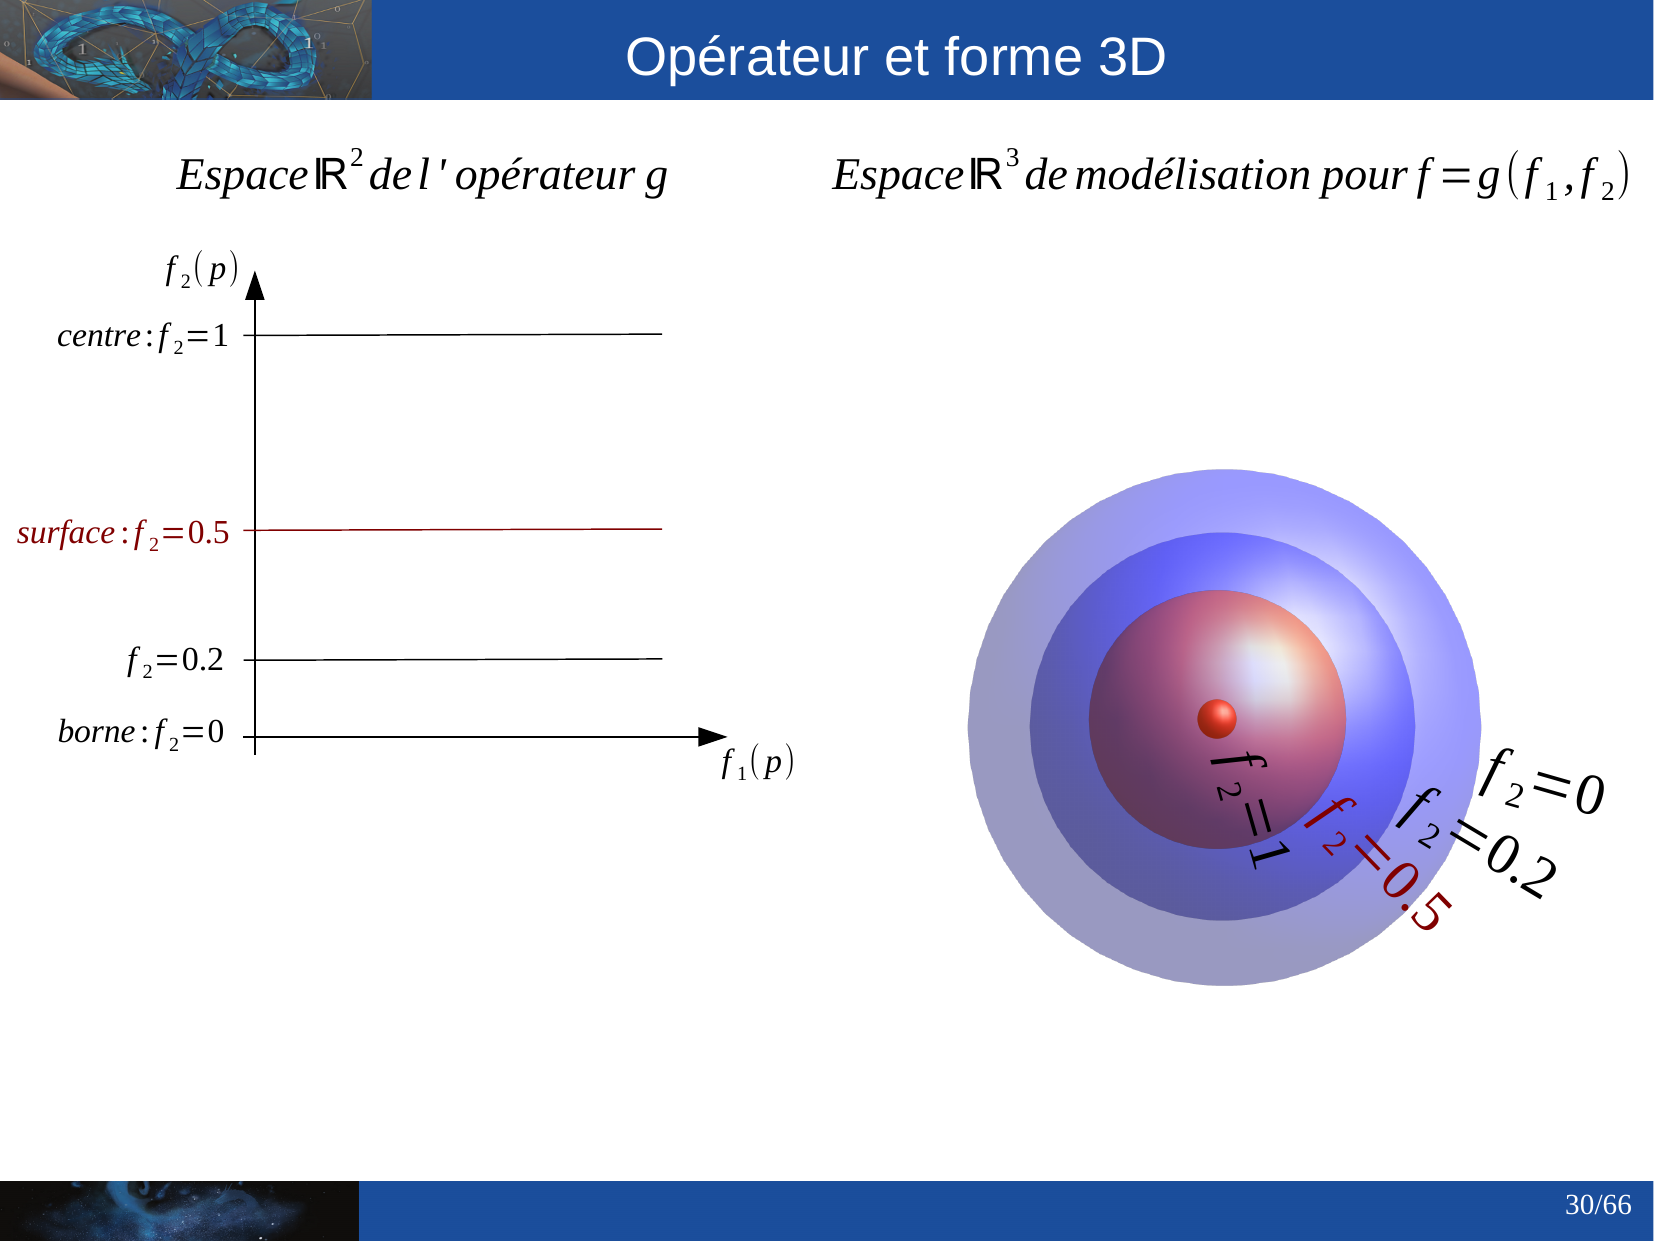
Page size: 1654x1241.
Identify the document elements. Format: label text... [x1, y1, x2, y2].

chart [122, 640, 228, 683]
chart [53, 713, 229, 756]
chart [12, 513, 234, 556]
chart [717, 742, 800, 786]
chart [1199, 731, 1621, 956]
title Opérateur et forme 3D [387, 10, 1407, 102]
chart [53, 316, 233, 359]
picture [0, 1181, 1654, 1241]
picture [0, 0, 1654, 100]
chart [167, 142, 676, 204]
chart [822, 142, 1639, 207]
chart [161, 249, 243, 293]
